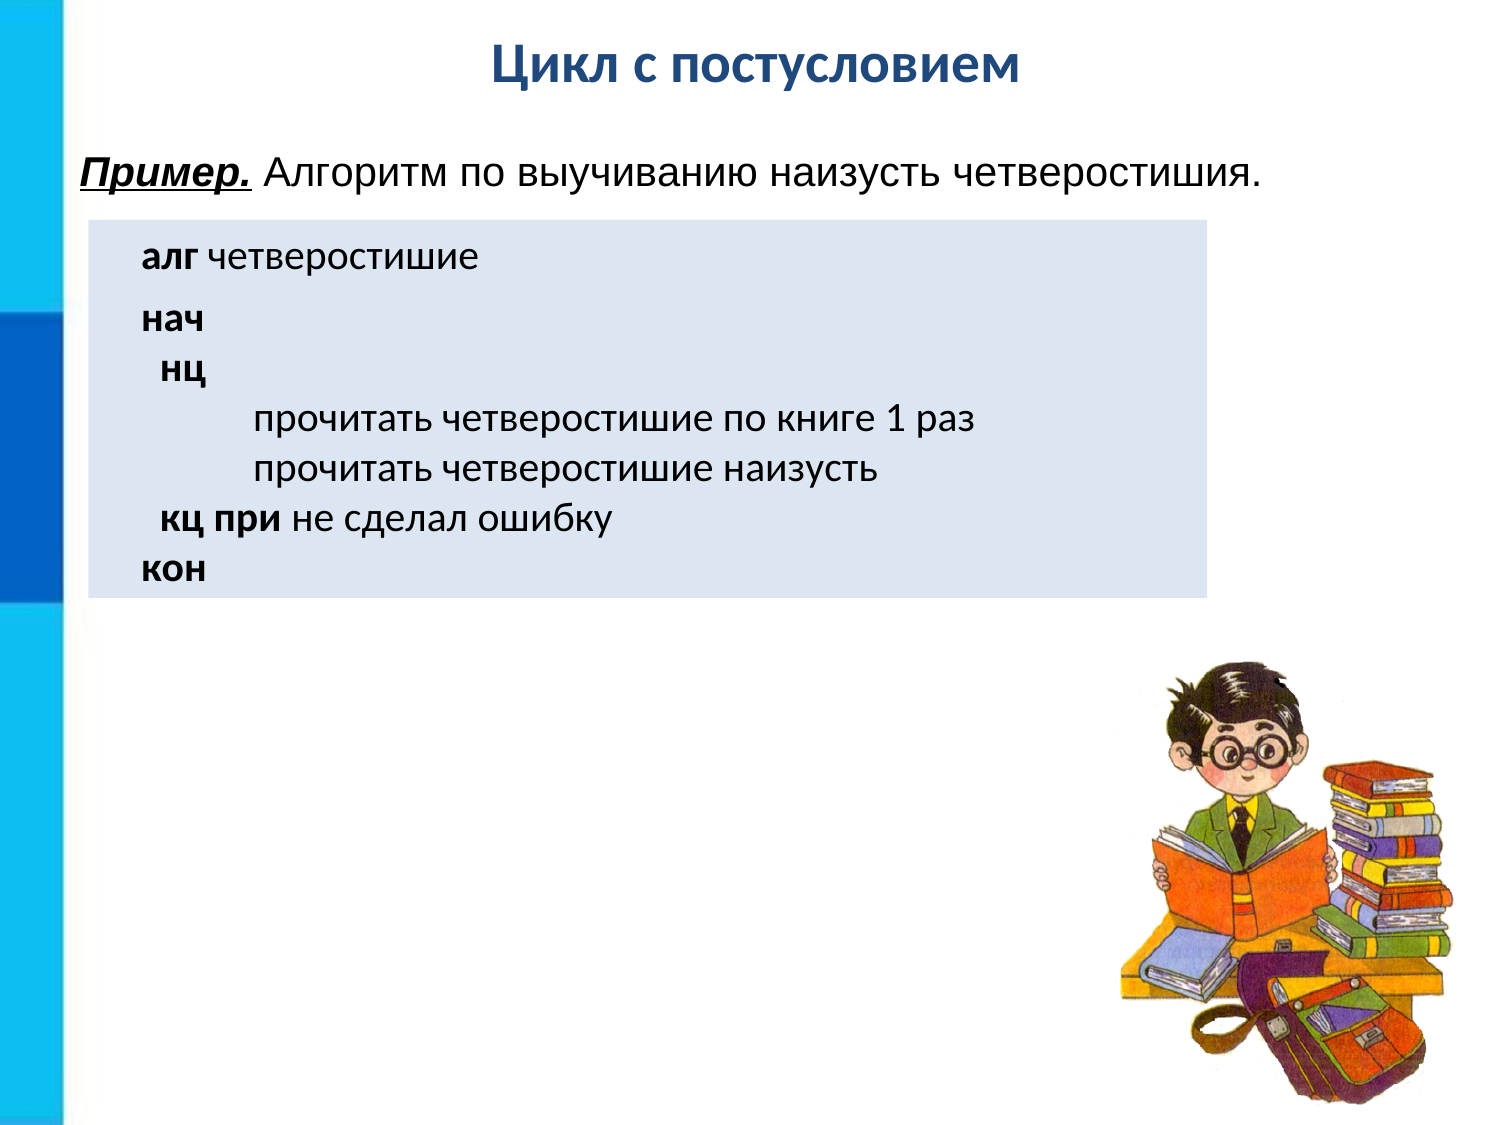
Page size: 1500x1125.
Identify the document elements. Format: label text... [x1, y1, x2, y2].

text_box алг четверостишие нач нц прочитать четверостишие по книге 1 раз прочитать четверостишие наизусть кц при не сделал ошибку кон [88, 219, 1208, 599]
text_box Пример. Алгоритм по выучиванию наизусть четверостишия. [64, 137, 1447, 203]
text_box Цикл с постусловием [88, 30, 1425, 102]
picture [0, 0, 1500, 1125]
